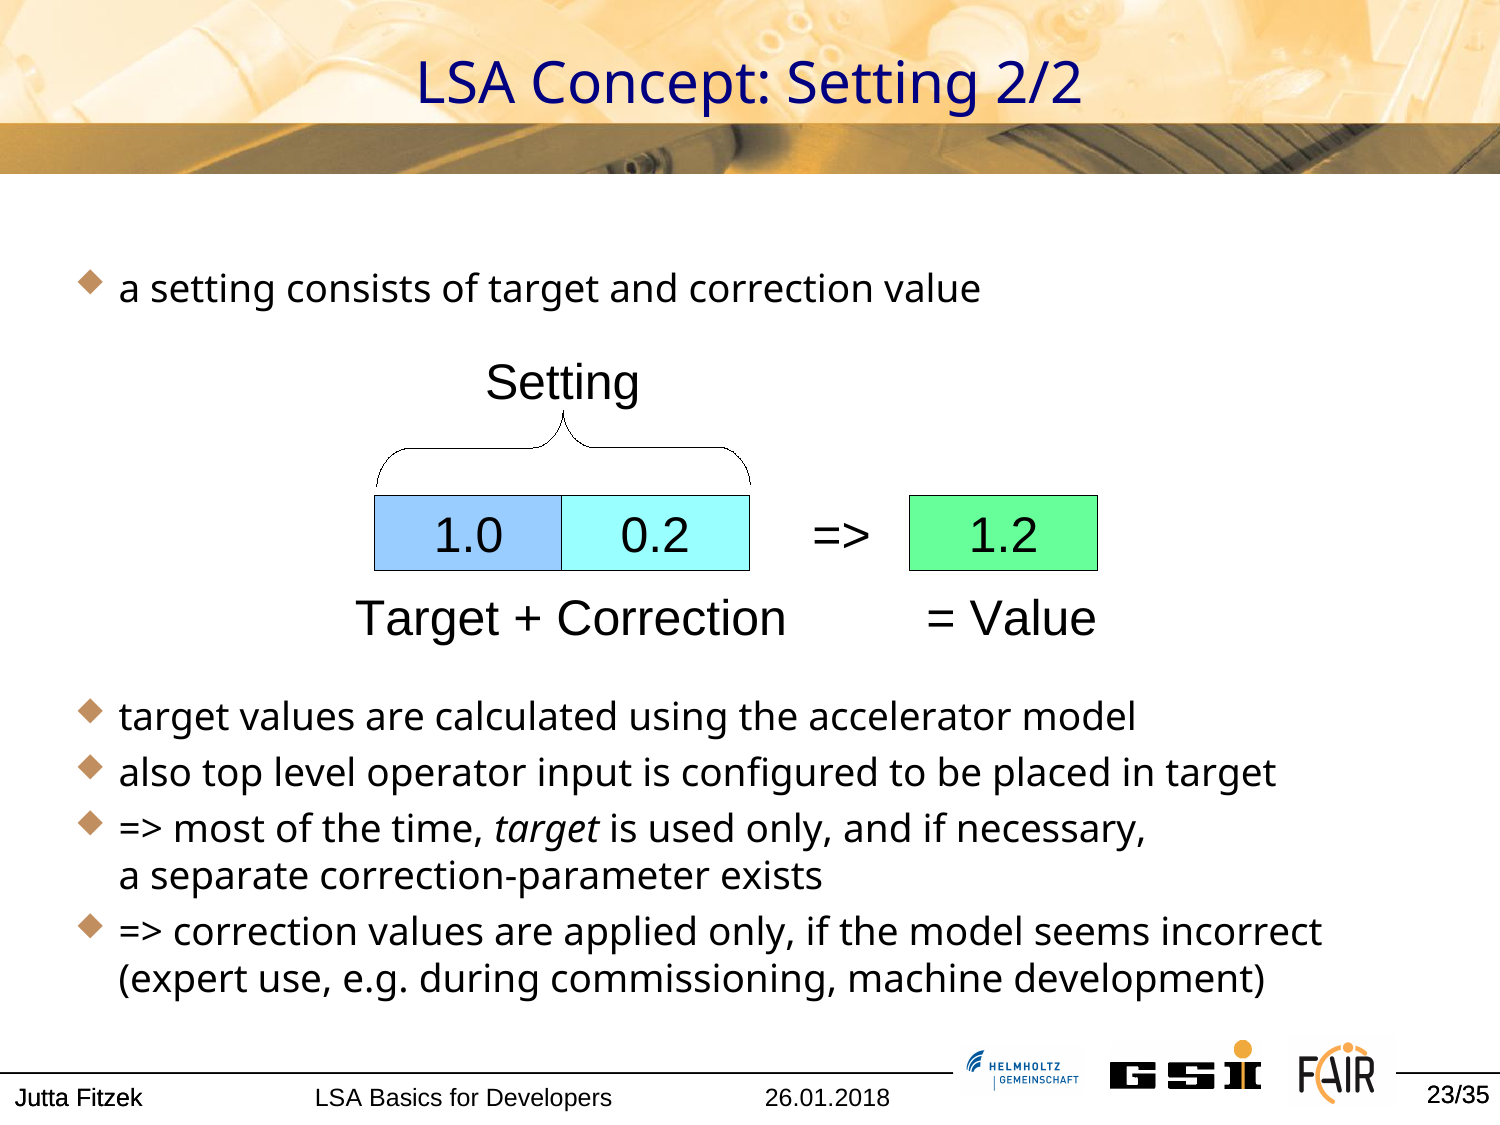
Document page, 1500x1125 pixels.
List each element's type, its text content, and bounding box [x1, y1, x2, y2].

picture [0, 0, 1500, 175]
list a setting consists of target and correction value target values are calculated using the accelerator model also top level operator input is configured to be placed in target => most of the time, target is used only, and if necessary, a separate correction-parameter exists => correction values are applied only, if the model seems incorrect (expert use, e.g. during commissioning, machine development) [75, 263, 1426, 1006]
text_box => [783, 495, 901, 571]
text_box Target + Correction = Value [340, 578, 1104, 653]
text_box 0.2 [561, 495, 750, 571]
title LSA Concept: Setting 2/2 [75, 0, 1425, 174]
picture [1287, 1034, 1396, 1106]
text_box Setting [470, 341, 656, 417]
picture [960, 1046, 1084, 1095]
text_box 1.0 [374, 495, 561, 571]
picture [1110, 1040, 1261, 1089]
text_box 1.2 [909, 495, 1098, 571]
